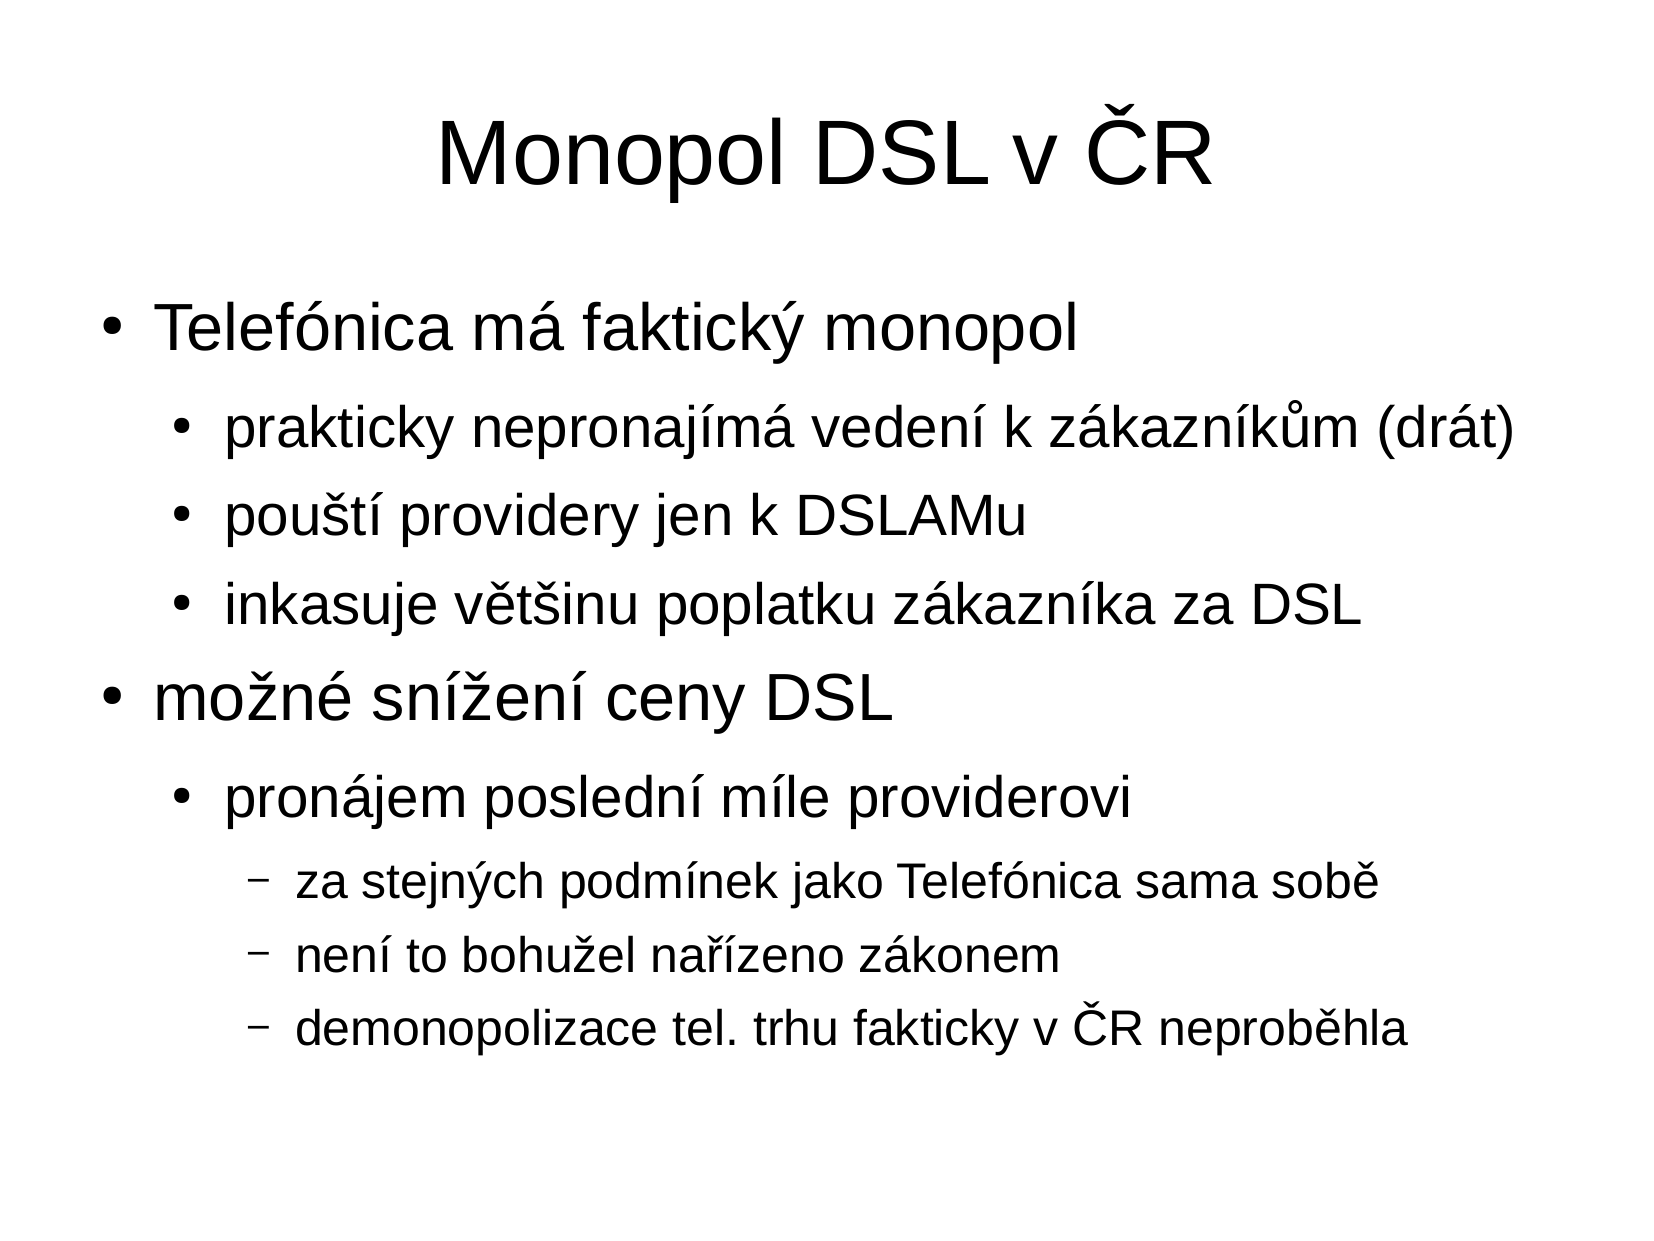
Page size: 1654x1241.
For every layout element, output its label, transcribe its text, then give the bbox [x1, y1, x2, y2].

list Telefónica má faktický monopol prakticky nepronajímá vedení k zákazníkům (drát) pouští providery jen k DSLAMu inkasuje většinu poplatku zákazníka za DSL možné snížení ceny DSL pronájem poslední míle providerovi za stejných podmínek jako Telefónica sama sobě není to bohužel nařízeno zákonem demonopolizace tel. trhu fakticky v ČR neproběhla [82, 290, 1571, 1171]
title Monopol DSL v ČR [82, 49, 1571, 257]
